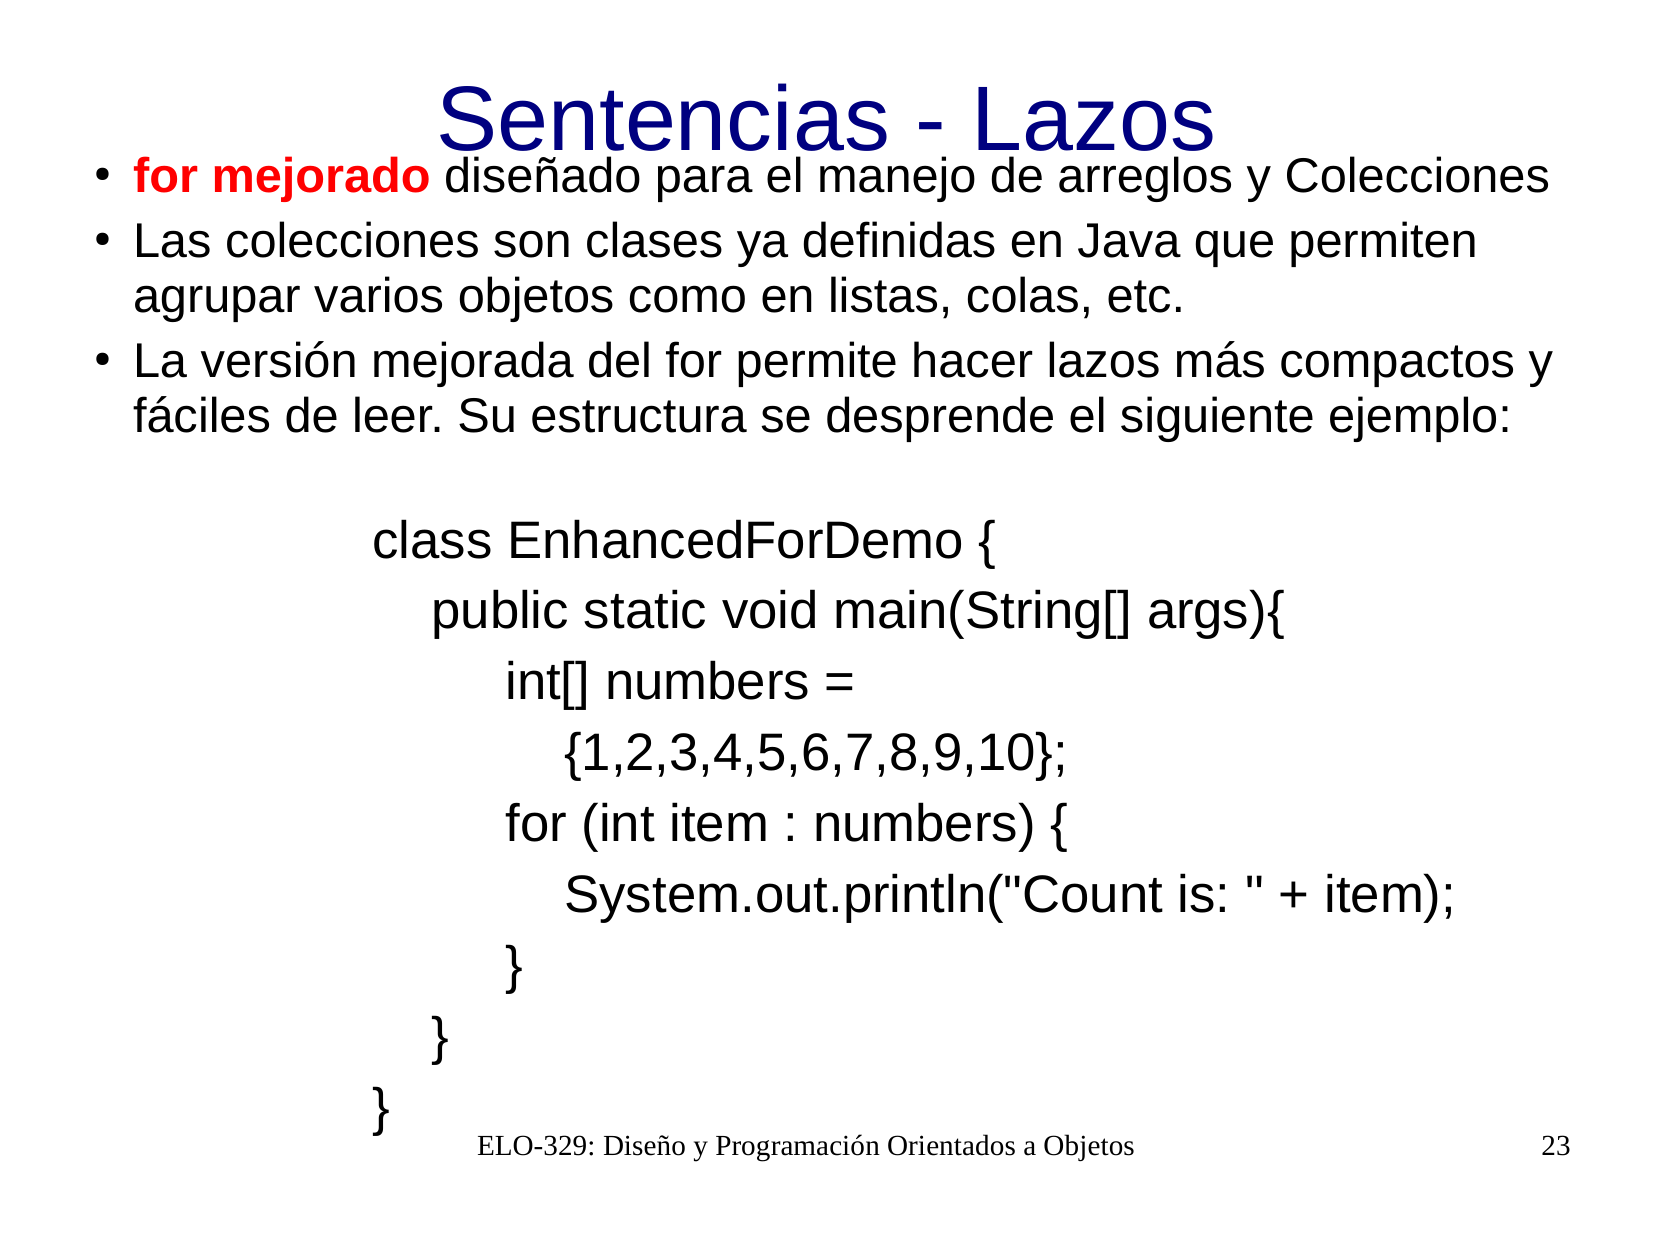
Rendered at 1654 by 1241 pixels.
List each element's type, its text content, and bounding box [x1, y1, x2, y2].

list class EnhancedForDemo { public static void main(String[] args){ int[] numbers = {1,2,3,4,5,6,7,8,9,10}; for (int item : numbers) { System.out.println("Count is: " + item); } } } [372, 510, 1463, 1182]
list for mejorado diseñado para el manejo de arreglos y Colecciones Las colecciones son clases ya definidas en Java que permiten agrupar varios objetos como en listas, colas, etc. La versión mejorada del for permite hacer lazos más compactos y fáciles de leer. Su estructura se desprende el siguiente ejemplo: [81, 148, 1570, 488]
title Sentencias - Lazos [82, 56, 1571, 181]
